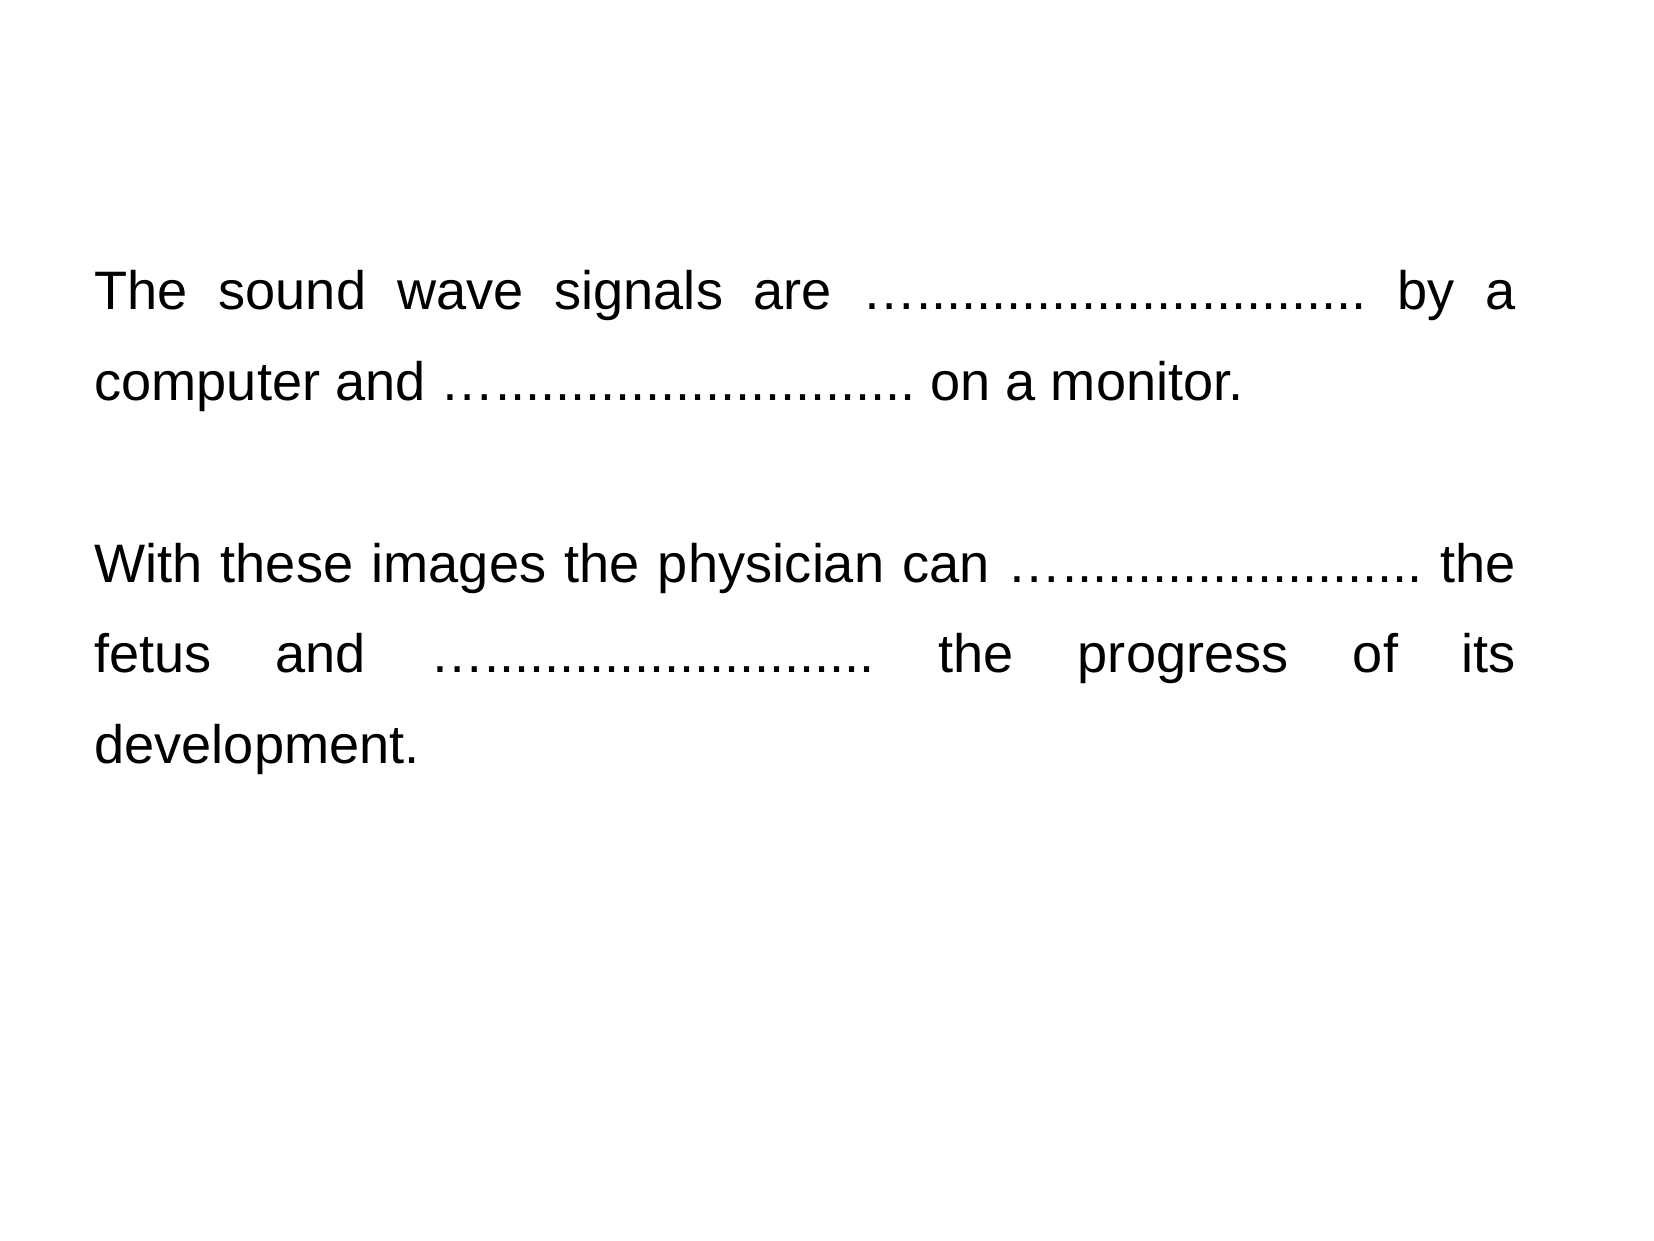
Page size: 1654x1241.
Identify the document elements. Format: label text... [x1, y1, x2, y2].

text_box The sound wave signals are ….............................. by a computer and …............................ on a monitor. With these images the physician can …........................ the fetus and ….......................... the progress of its development. [79, 223, 1533, 753]
